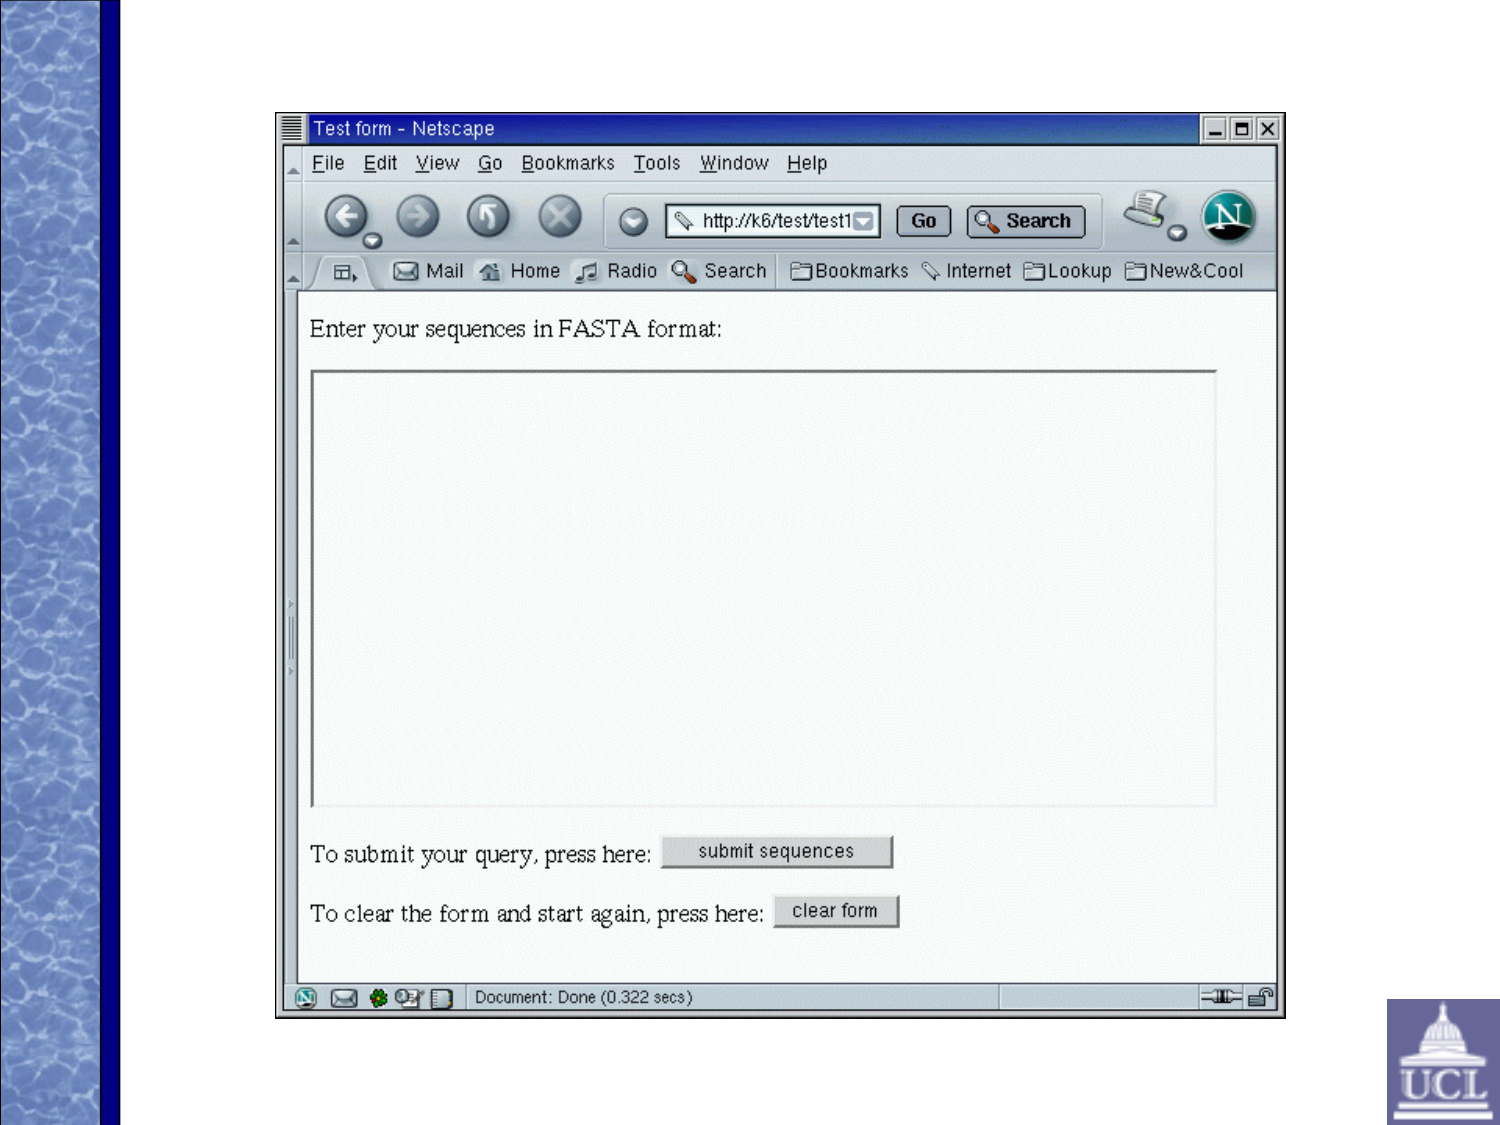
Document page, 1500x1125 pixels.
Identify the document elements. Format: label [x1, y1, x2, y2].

picture [1387, 999, 1500, 1125]
picture [1, 1, 99, 1125]
picture [275, 112, 1286, 1019]
